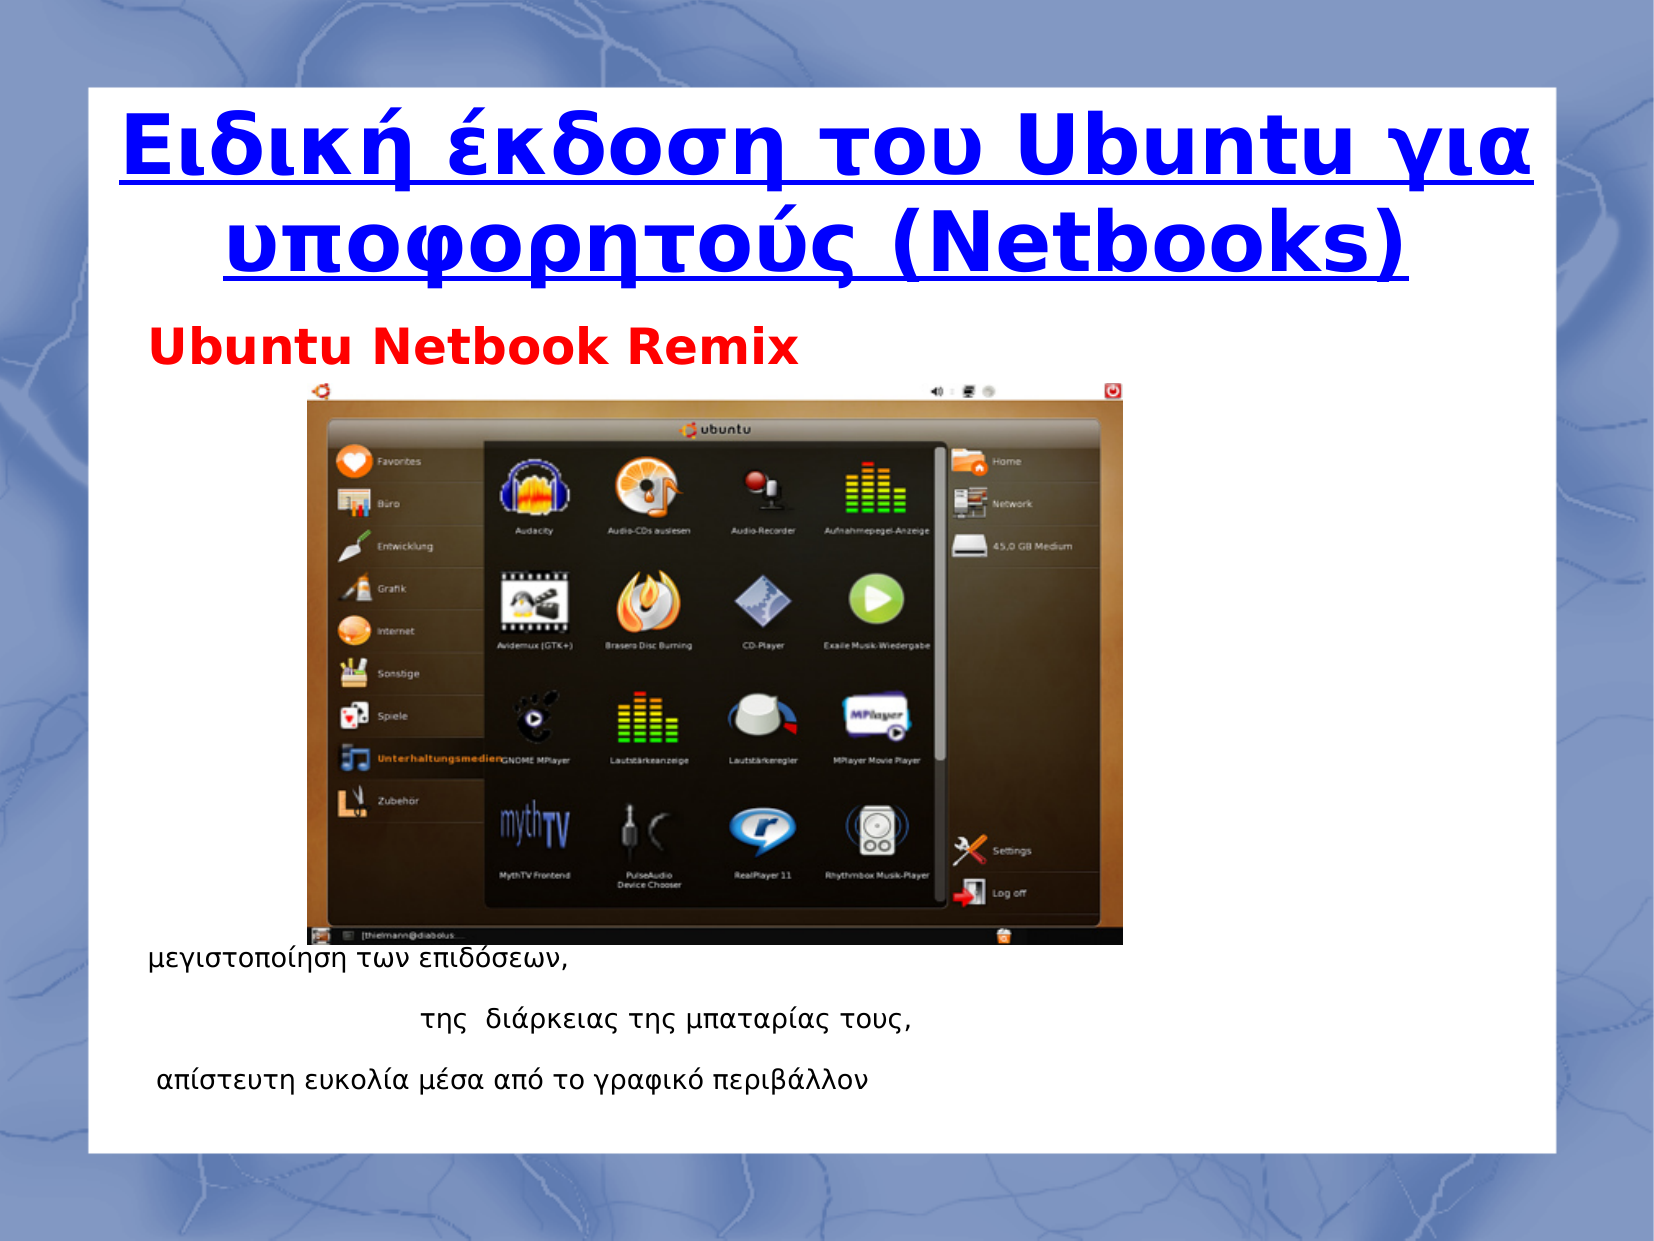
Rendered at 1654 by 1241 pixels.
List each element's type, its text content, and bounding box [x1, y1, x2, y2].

title Ειδική έκδοση του Ubuntu για υποφορητούς (Netbooks) [118, 97, 1536, 292]
list Ubuntu Netbook Remix μεγιστοποίηση των επιδόσεων, της διάρκειας της μπαταρίας τους, απίστευτη ευκολία μέσα από το γραφικό περιβάλλον [147, 318, 1536, 1152]
picture [0, 0, 1654, 1241]
